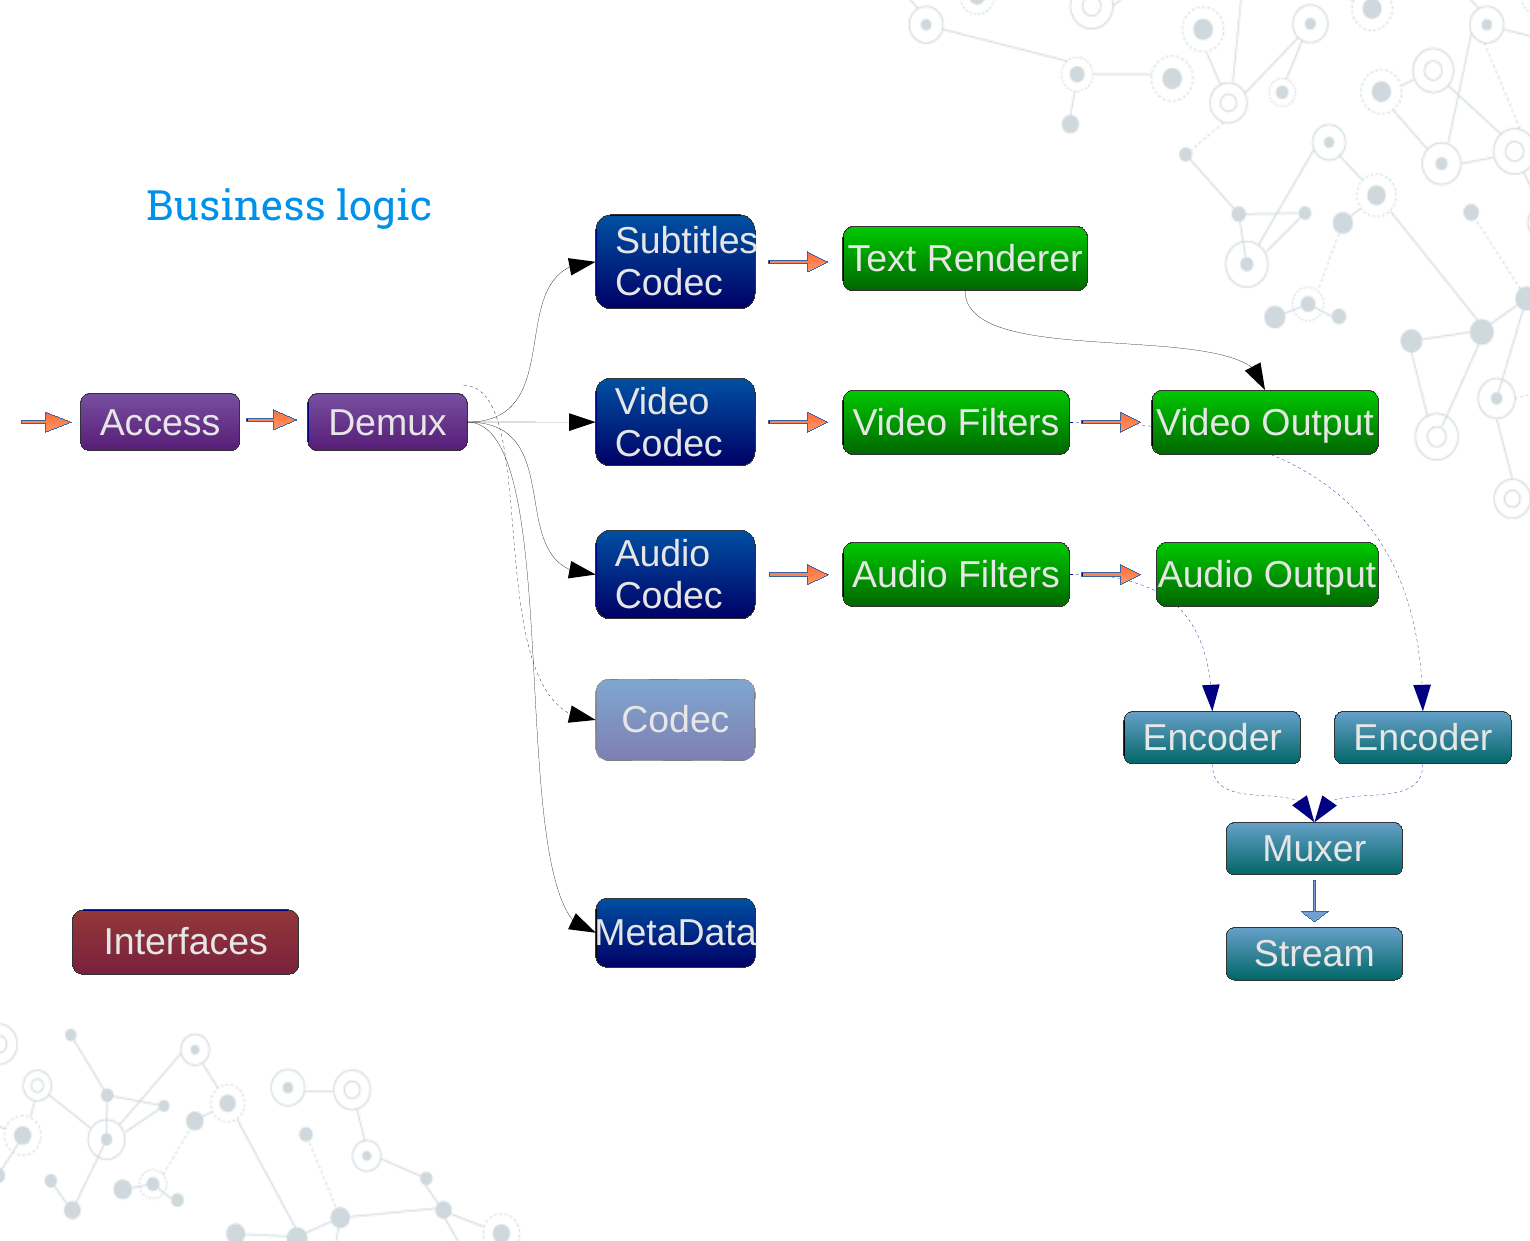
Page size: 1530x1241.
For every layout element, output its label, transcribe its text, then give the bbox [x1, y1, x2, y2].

text_box Interfaces [72, 909, 299, 975]
picture [0, 0, 1530, 1241]
text_box Audio Codec [595, 530, 756, 619]
text_box Muxer [1226, 822, 1403, 875]
text_box MetaData [595, 898, 756, 968]
text_box [1081, 564, 1141, 585]
text_box Video Filters [842, 390, 1070, 455]
text_box [246, 409, 297, 430]
text_box Codec [595, 679, 756, 761]
text_box Subtitles Codec [595, 244, 756, 309]
text_box Audio Output [1156, 542, 1379, 607]
text_box Stream [1226, 927, 1403, 981]
text_box [768, 251, 828, 272]
text_box Access [80, 393, 240, 451]
text_box Video Output [1151, 390, 1379, 455]
text_box [1081, 412, 1141, 433]
text_box Audio Filters [842, 542, 1070, 607]
text_box [21, 412, 72, 433]
text_box Text Renderer [842, 244, 1088, 291]
text_box Encoder [1123, 711, 1301, 764]
text_box [769, 564, 829, 585]
text_box [1301, 880, 1329, 922]
text_box Encoder [1334, 711, 1512, 764]
text_box Video Codec [595, 378, 756, 466]
title Business logic [131, 74, 1399, 244]
text_box Demux [307, 393, 468, 451]
text_box [768, 412, 828, 433]
